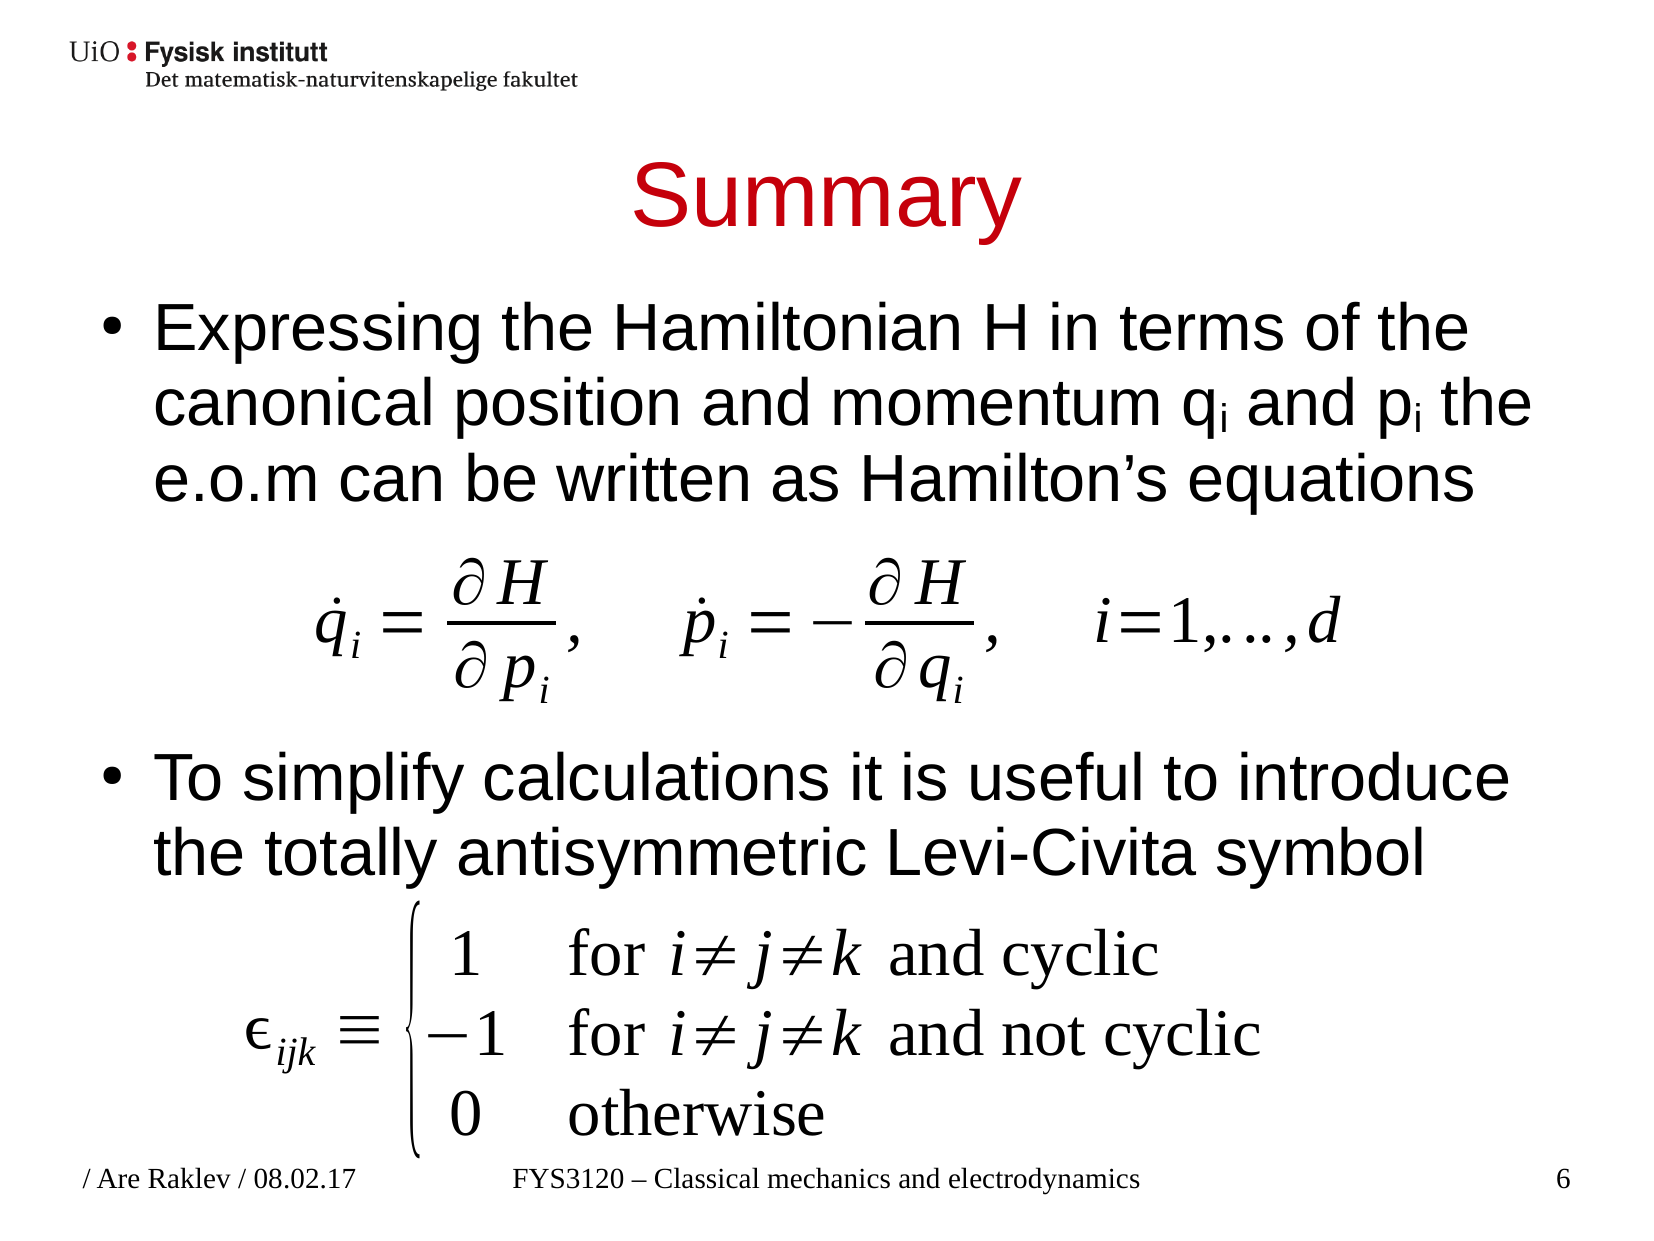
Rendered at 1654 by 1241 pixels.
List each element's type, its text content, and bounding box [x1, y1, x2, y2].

list Expressing the Hamiltonian H in terms of the canonical position and momentum qi and pi the e.o.m can be written as Hamilton’s equations To simplify calculations it is useful to introduce the totally antisymmetric Levi-Civita symbol [82, 290, 1571, 1147]
picture [68, 37, 581, 93]
chart [307, 544, 1351, 713]
title Summary [82, 90, 1571, 290]
chart [238, 897, 1274, 1162]
